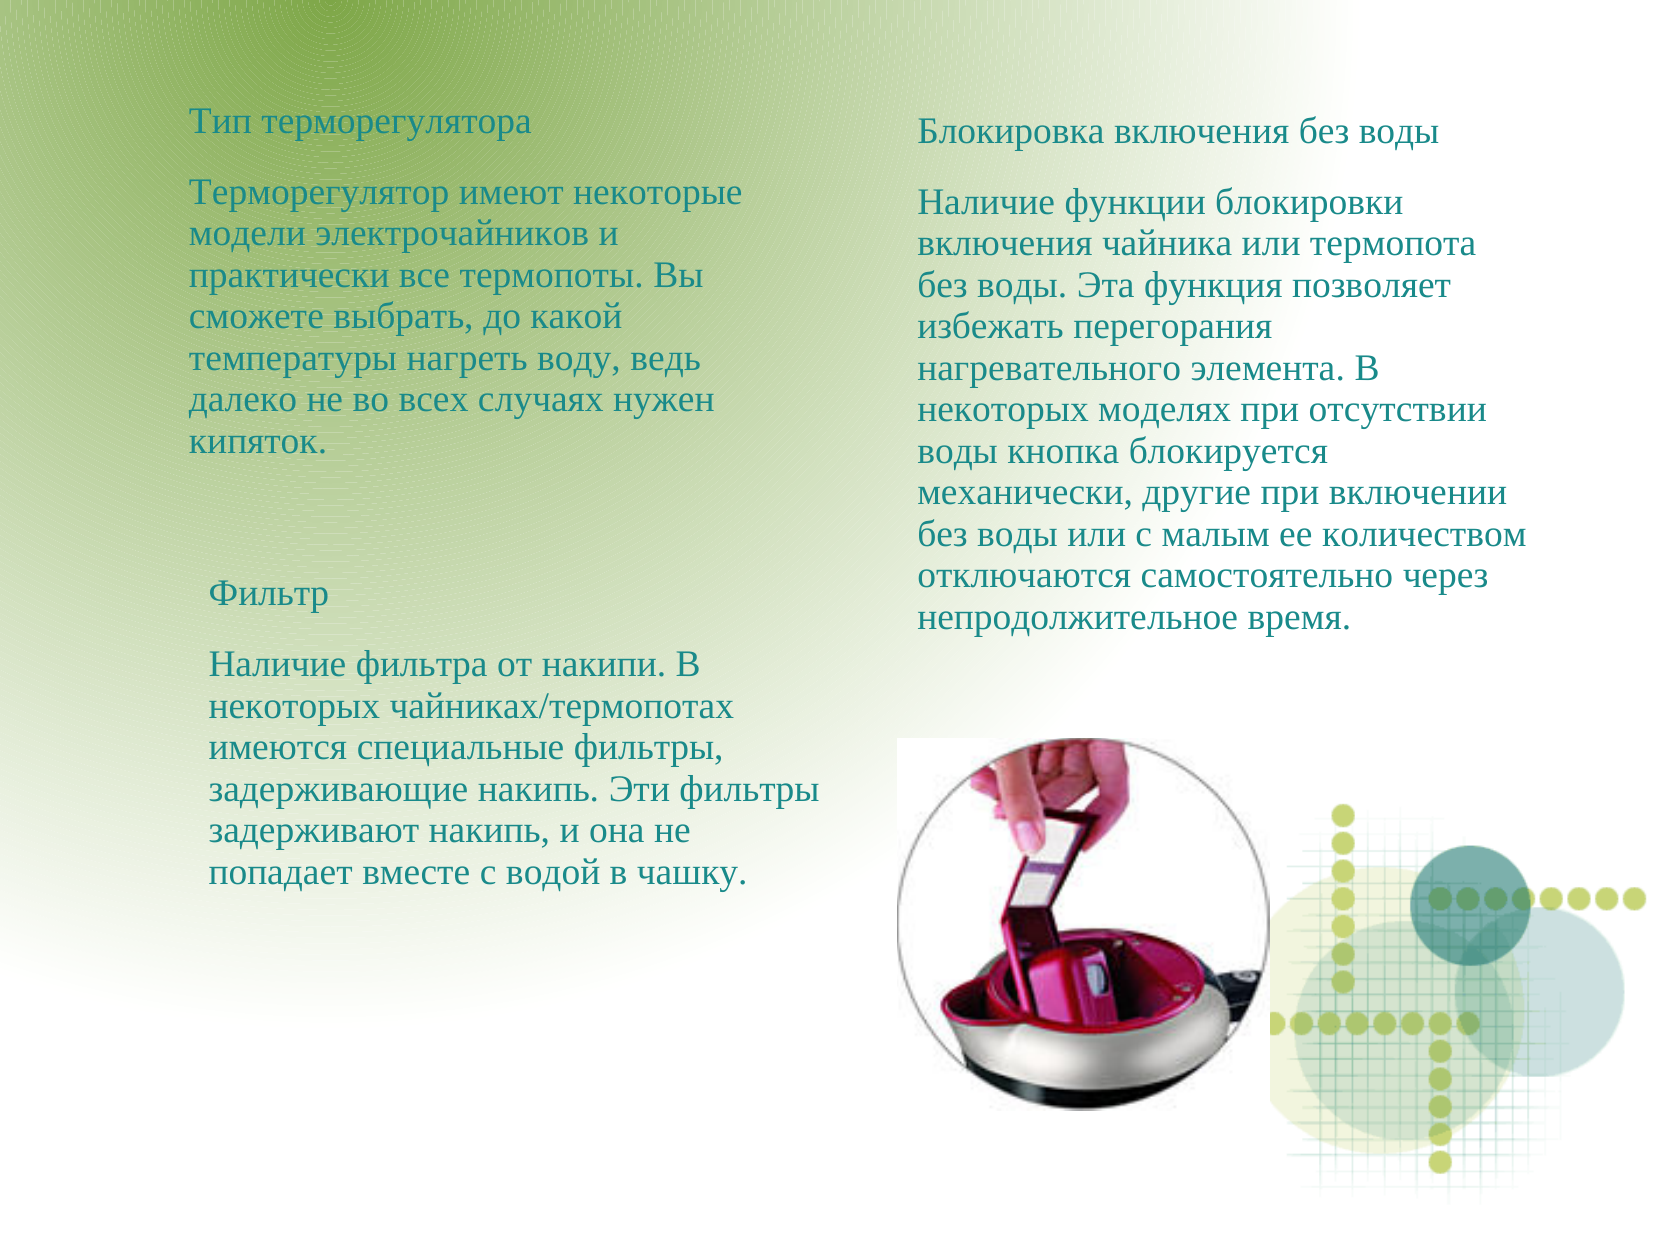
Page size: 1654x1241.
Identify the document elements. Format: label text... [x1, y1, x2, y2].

list Тип терморегулятора Терморегулятор имеют некоторые модели электрочайников и практически все термопоты. Вы сможете выбрать, до какой температуры нагреть воду, ведь далеко не во всех случаях нужен кипяток. [118, 99, 808, 473]
list Блокировка включения без воды Наличие функции блокировки включения чайника или термопота без воды. Эта функция позволяет избежать перегорания нагревательного элемента. В некоторых моделях при отсутствии воды кнопка блокируется механически, другие при включении без воды или с малым ее количеством отключаются самостоятельно через непродолжительное время. [846, 109, 1536, 650]
list Фильтр Наличие фильтра от накипи. В некоторых чайниках/термопотах имеются специальные фильтры, задерживающие накипь. Эти фильтры задерживают накипь, и она не попадает вместе с водой в чашку. [137, 572, 827, 945]
picture [897, 738, 1654, 1211]
